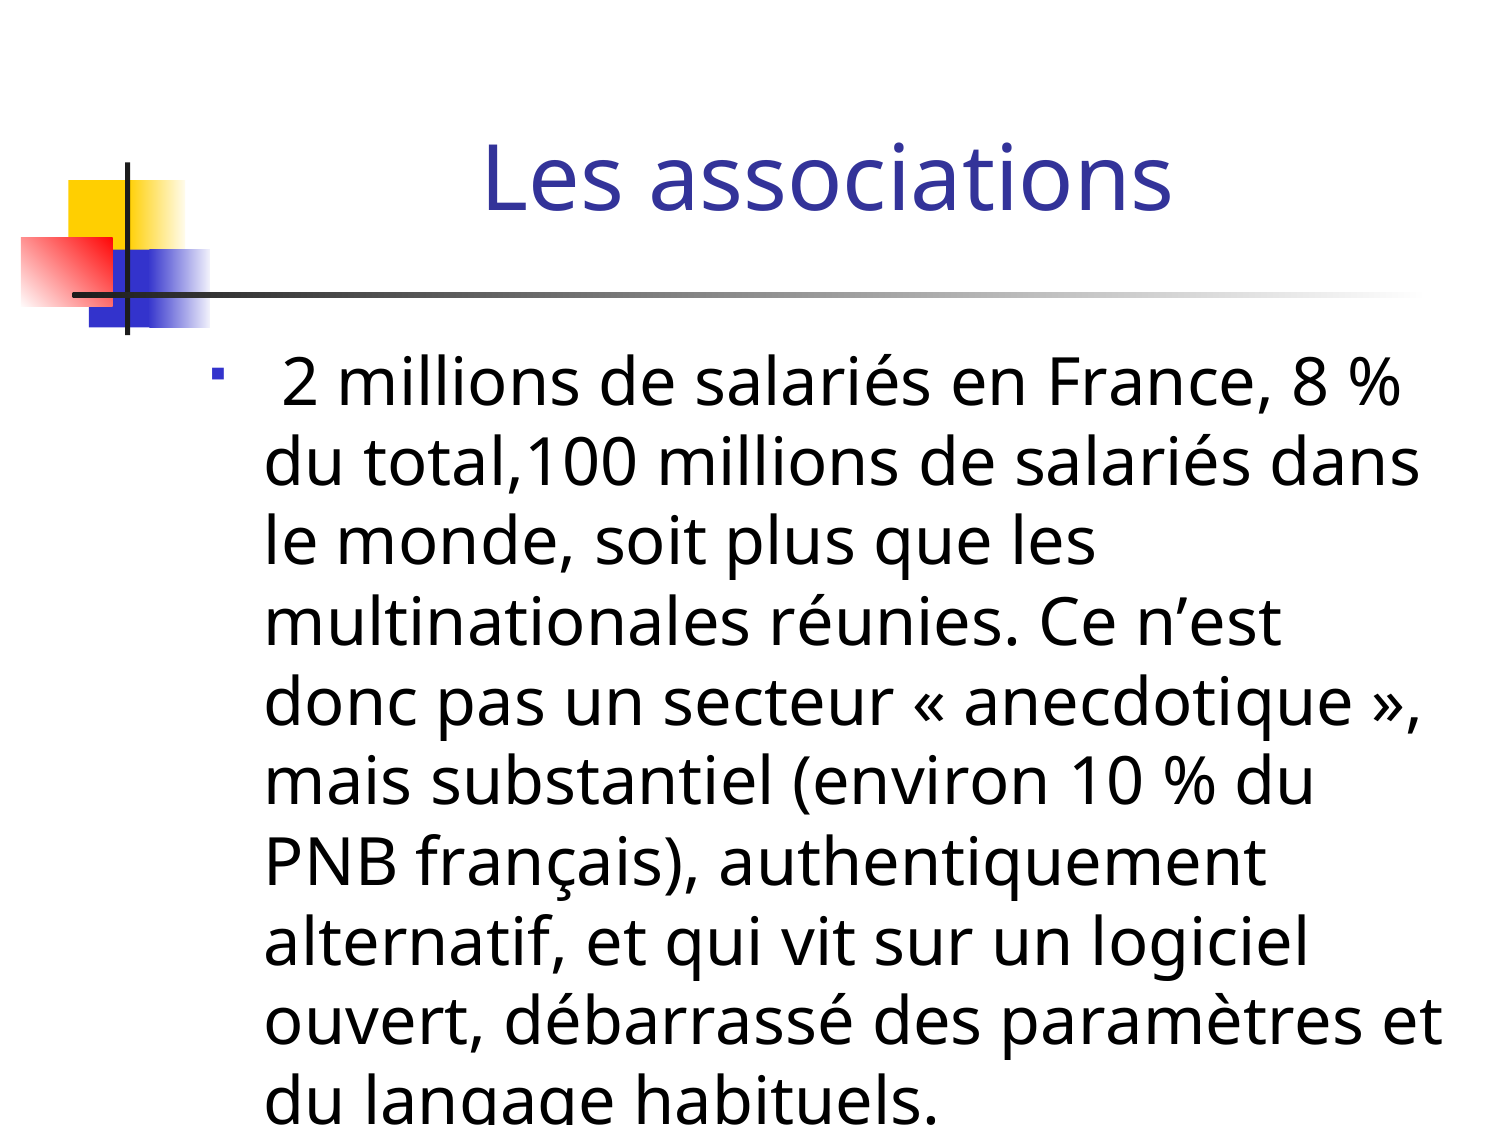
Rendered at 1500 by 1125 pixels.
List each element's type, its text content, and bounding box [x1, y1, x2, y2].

text_box 2 millions de salariés en France, 8 % du total,100 millions de salariés dans le monde, soit plus que les multinationales réunies. Ce n’est donc pas un secteur « anecdotique », mais substantiel (environ 10 % du PNB français), authentiquement alternatif, et qui vit sur un logiciel ouvert, débarrassé des paramètres et du langage habituels. [193, 331, 1470, 1007]
text_box Les associations [189, 55, 1468, 237]
